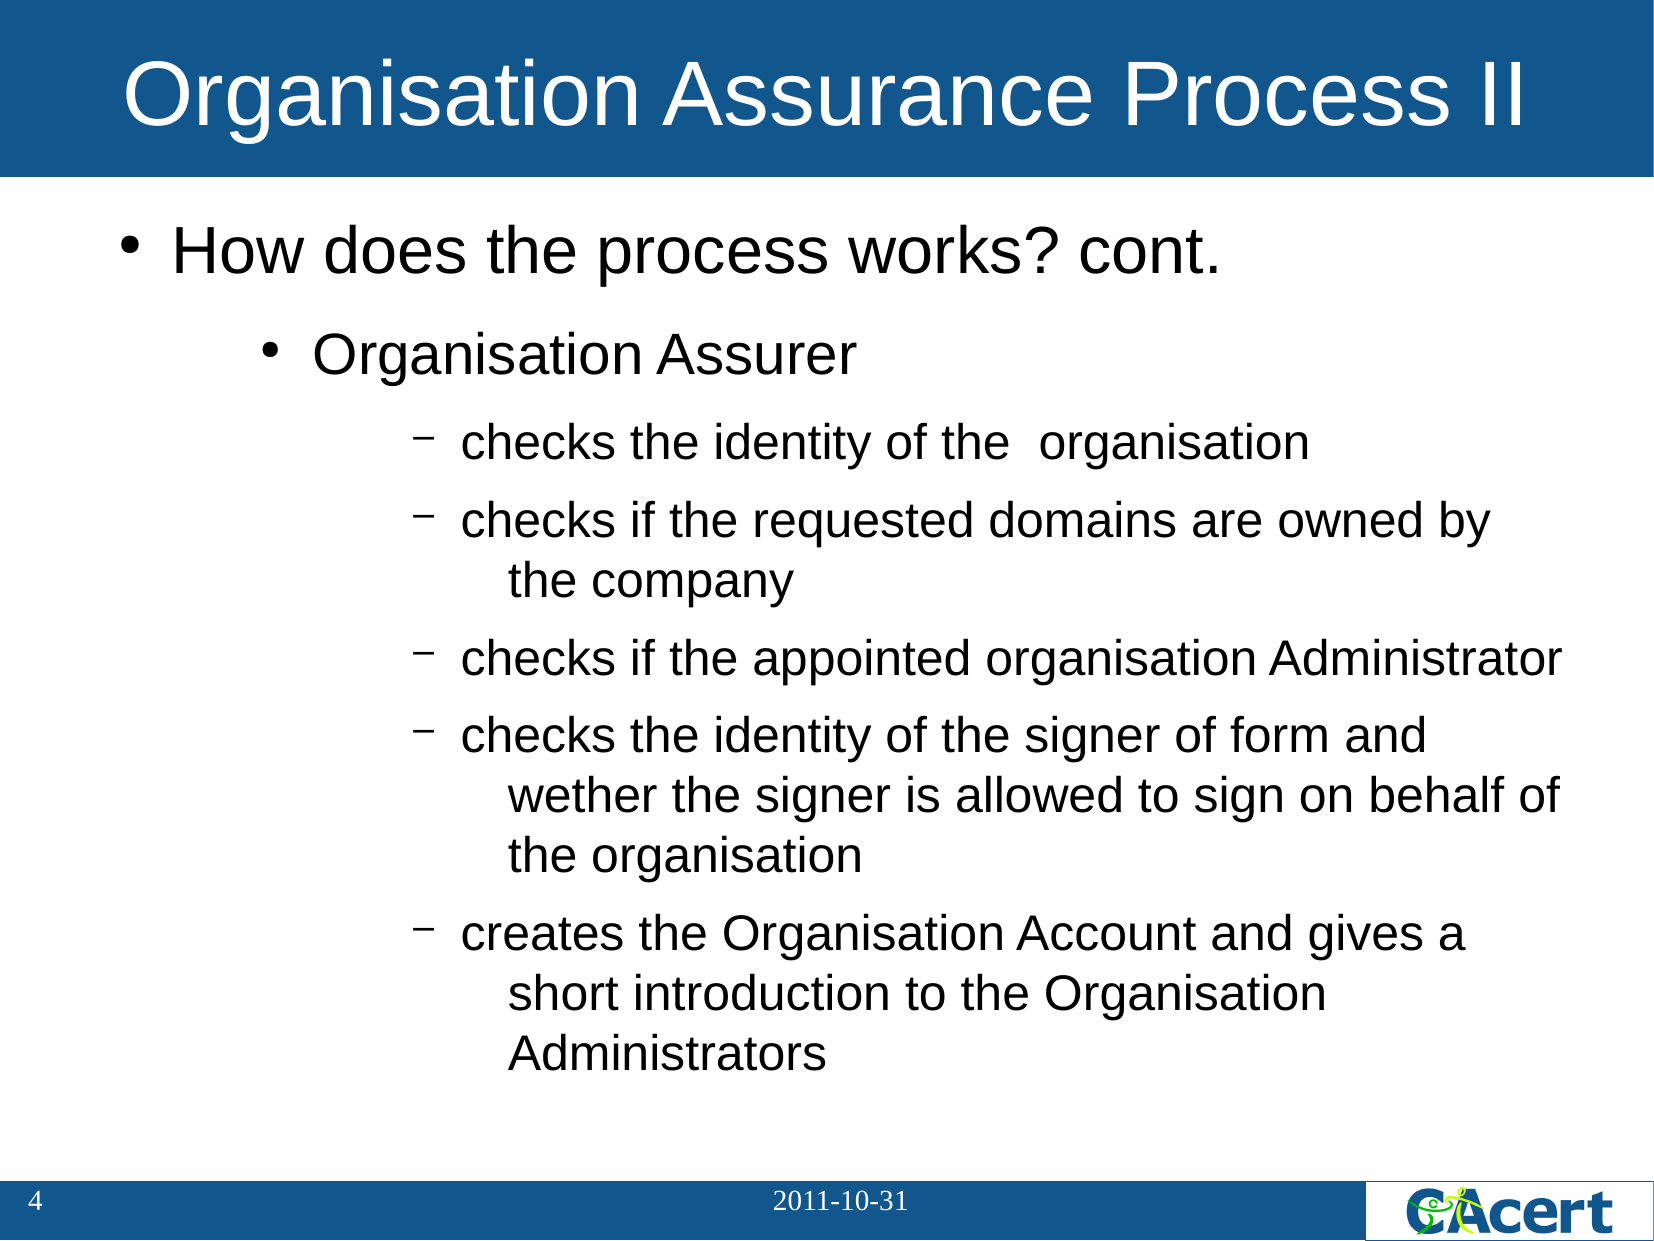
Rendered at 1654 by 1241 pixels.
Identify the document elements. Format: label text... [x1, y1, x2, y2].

title Organisation Assurance Process II [82, 33, 1571, 144]
list How does the process works? cont. Organisation Assurer checks the identity of the organisation checks if the requested domains are owned by the company checks if the appointed organisation Administrator checks the identity of the signer of form and wether the signer is allowed to sign on behalf of the organisation creates the Organisation Account and gives a short introduction to the Organisation Administrators [82, 206, 1571, 1081]
picture [1406, 1186, 1613, 1235]
text_box 2011-10-31 [648, 1181, 1034, 1241]
text_box <Nummer> [28, 1181, 414, 1241]
